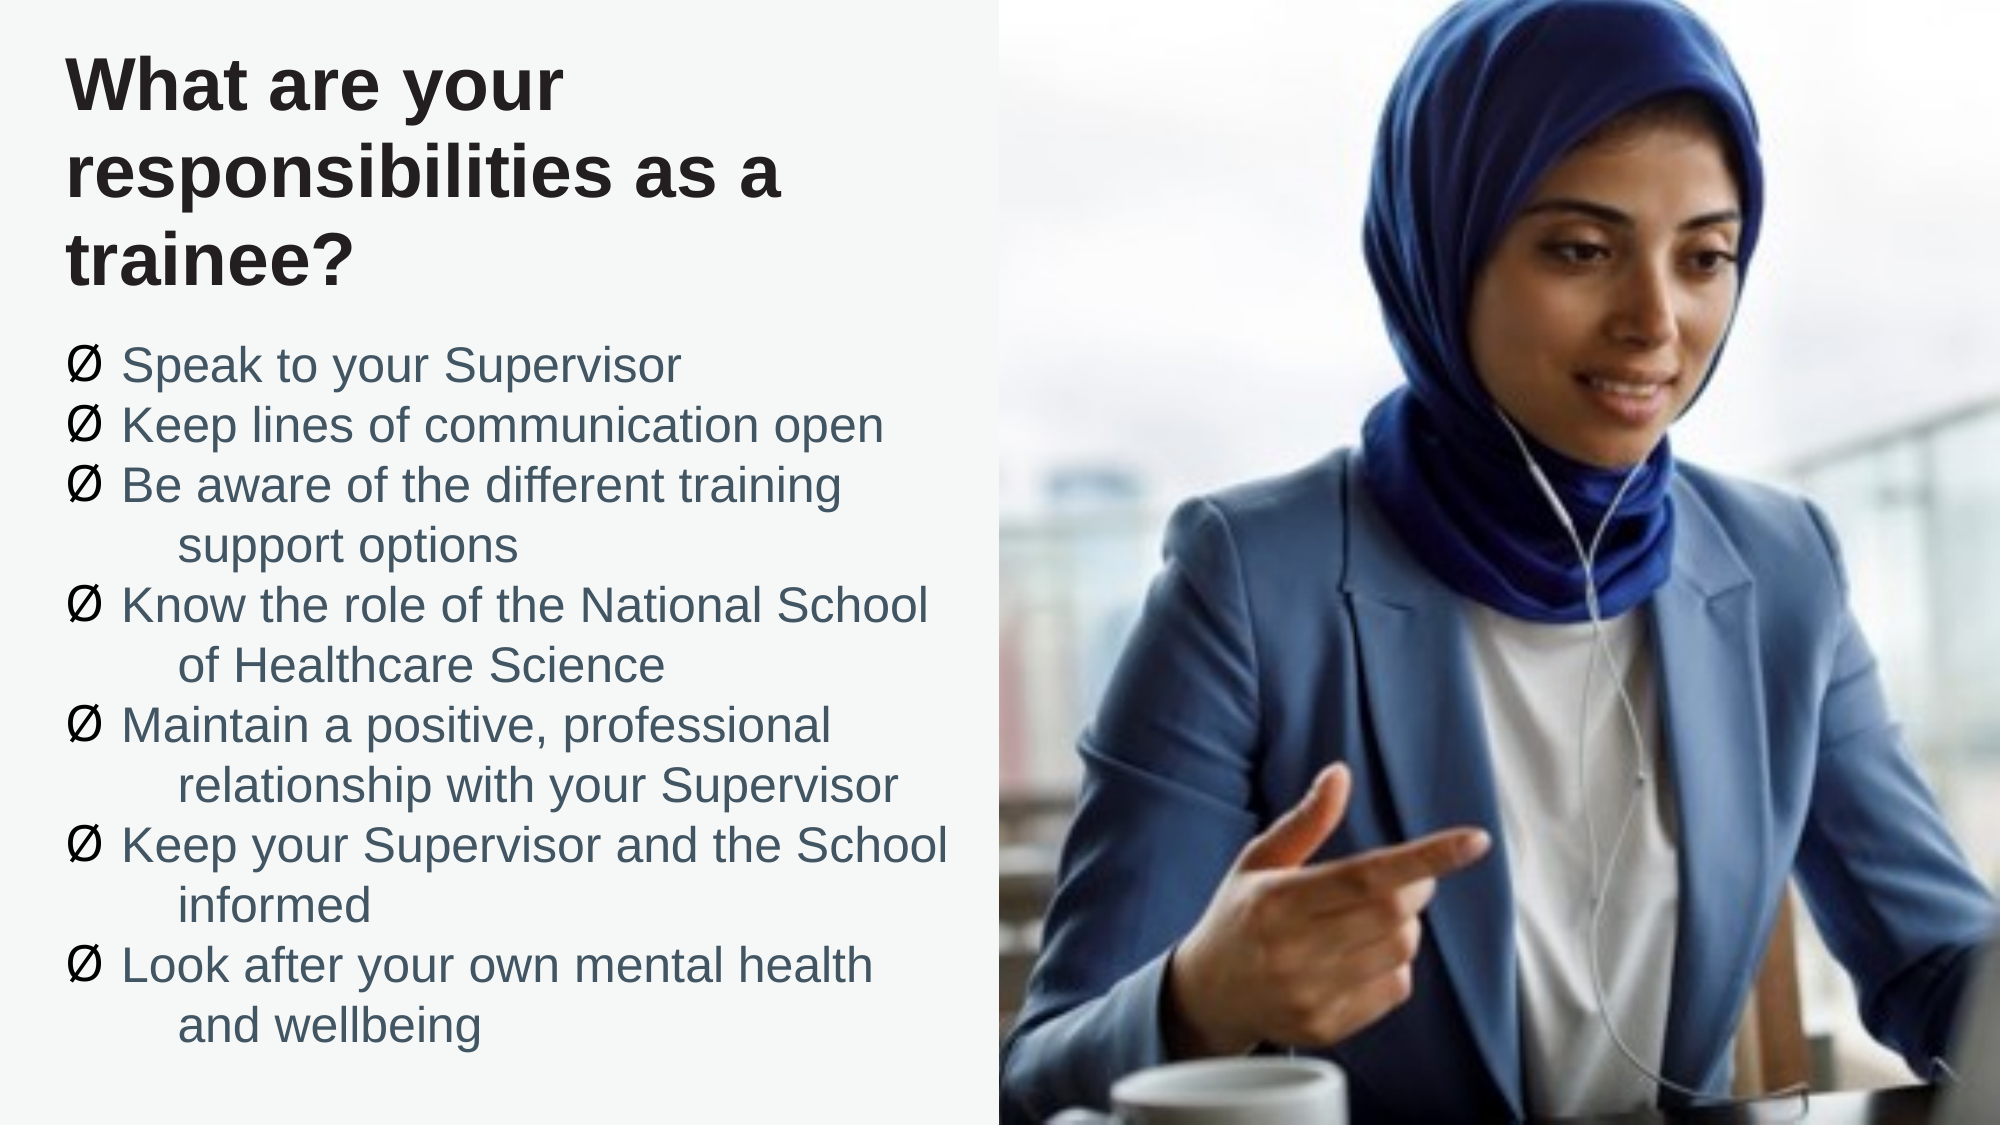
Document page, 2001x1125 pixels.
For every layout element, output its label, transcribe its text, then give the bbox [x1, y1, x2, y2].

title What are your responsibilities as a trainee? [50, 29, 987, 370]
list Speak to your Supervisor Keep lines of communication open Be aware of the different training support options Know the role of the National School of Healthcare Science Maintain a positive, professional relationship with your Supervisor Keep your Supervisor and the School informed Look after your own mental health and wellbeing [50, 370, 987, 1125]
picture [999, 0, 2000, 1125]
